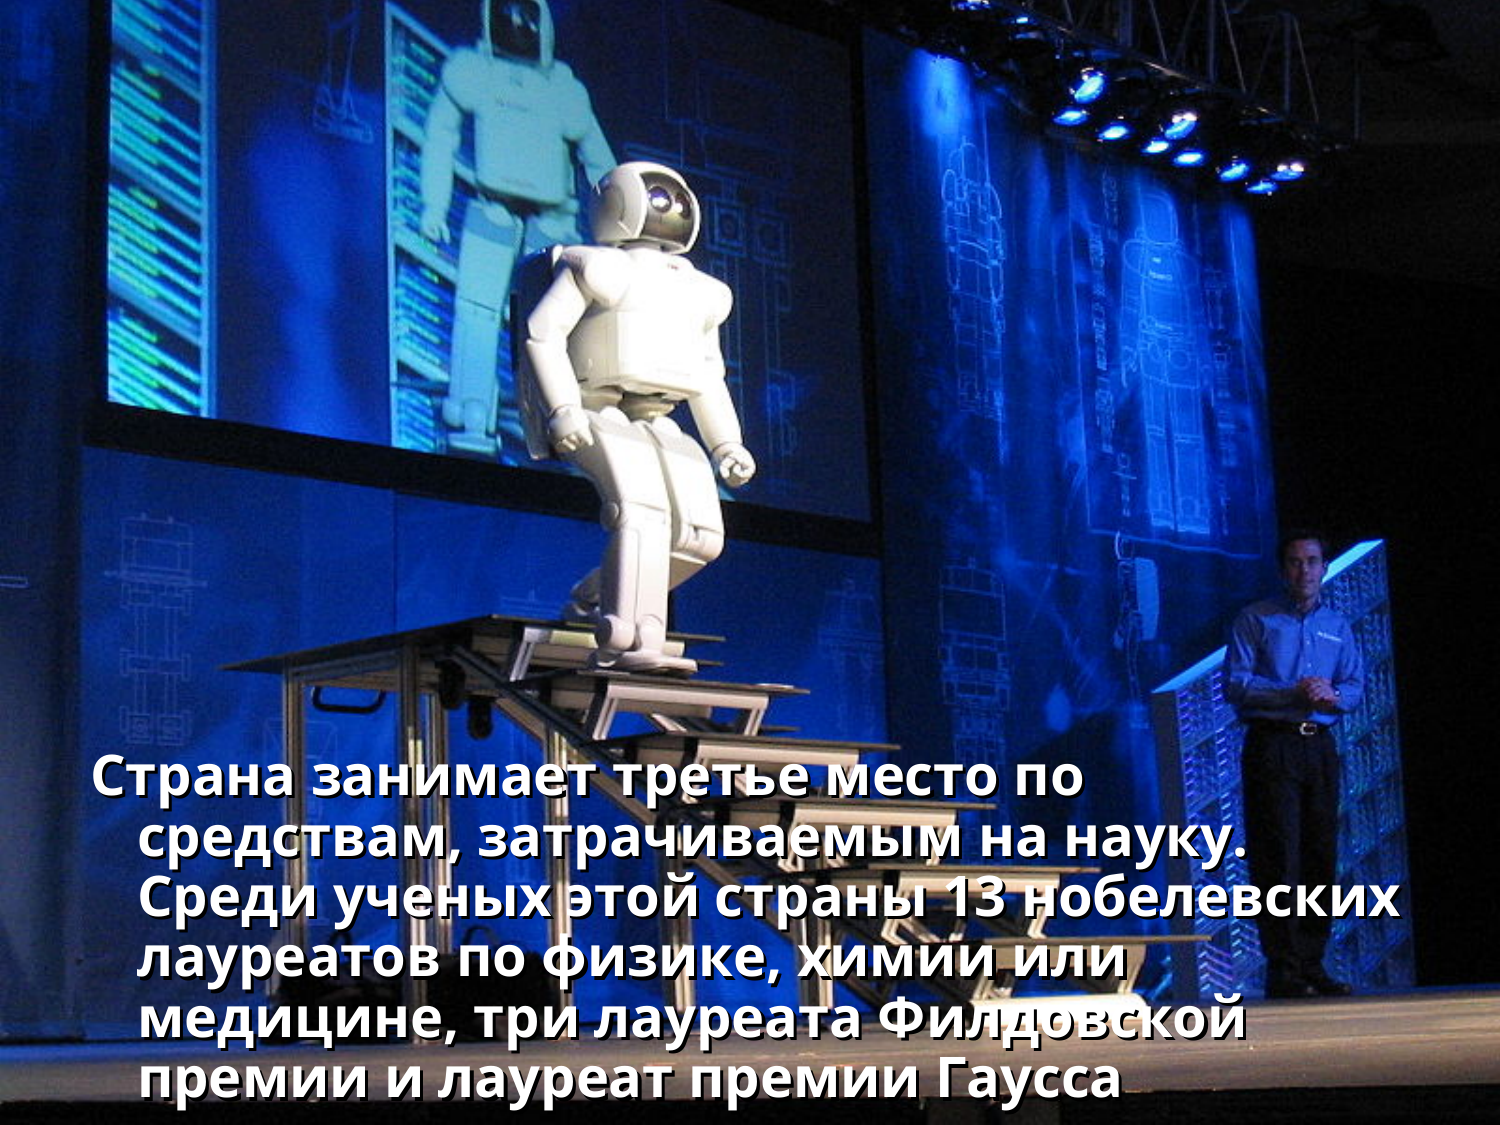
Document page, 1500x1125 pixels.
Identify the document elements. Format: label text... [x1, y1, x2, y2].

picture [0, 0, 1500, 1125]
list Страна занимает третье место по средствам, затрачиваемым на науку. Среди ученых этой страны 13 нобелевских лауреатов по физике, химии или медицине, три лауреата Филдовской премии и лауреат премии Гаусса [75, 739, 1426, 1125]
